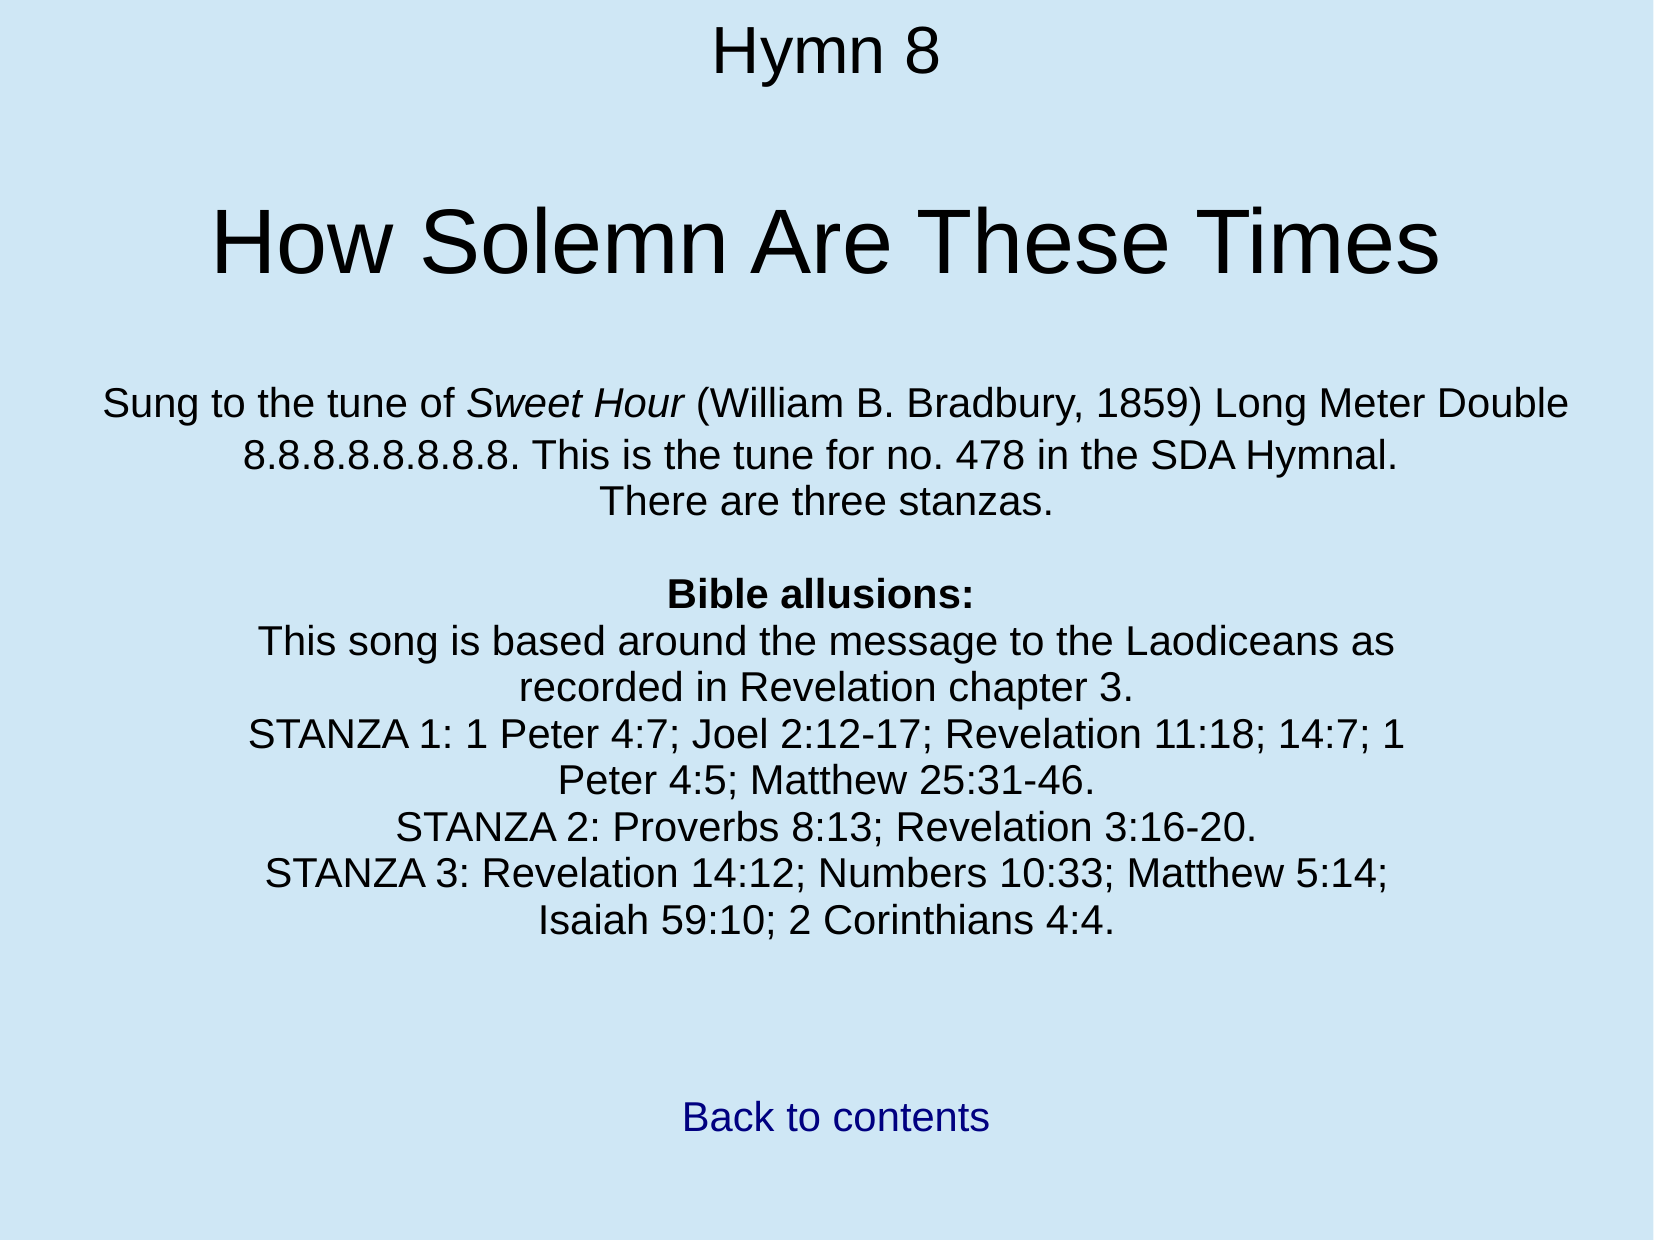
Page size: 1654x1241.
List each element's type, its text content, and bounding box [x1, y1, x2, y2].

subtitle Sung to the tune of Sweet Hour (William B. Bradbury, 1859) Long Meter Double 8.8.8.8.8.8.8.8. This is the tune for no. 478 in the SDA Hymnal. There are three stanzas. Bible allusions: This song is based around the message to the Laodiceans as recorded in Revelation chapter 3. STANZA 1: 1 Peter 4:7; Joel 2:12-17; Revelation 11:18; 14:7; 1 Peter 4:5; Matthew 25:31-46. STANZA 2: Proverbs 8:13; Revelation 3:16-20. STANZA 3: Revelation 14:12; Numbers 10:33; Matthew 5:14; Isaiah 59:10; 2 Corinthians 4:4. [82, 290, 1571, 1010]
text_box Back to contents [82, 1070, 1571, 1146]
title Hymn 8 How Solemn Are These Times [82, 12, 1571, 290]
